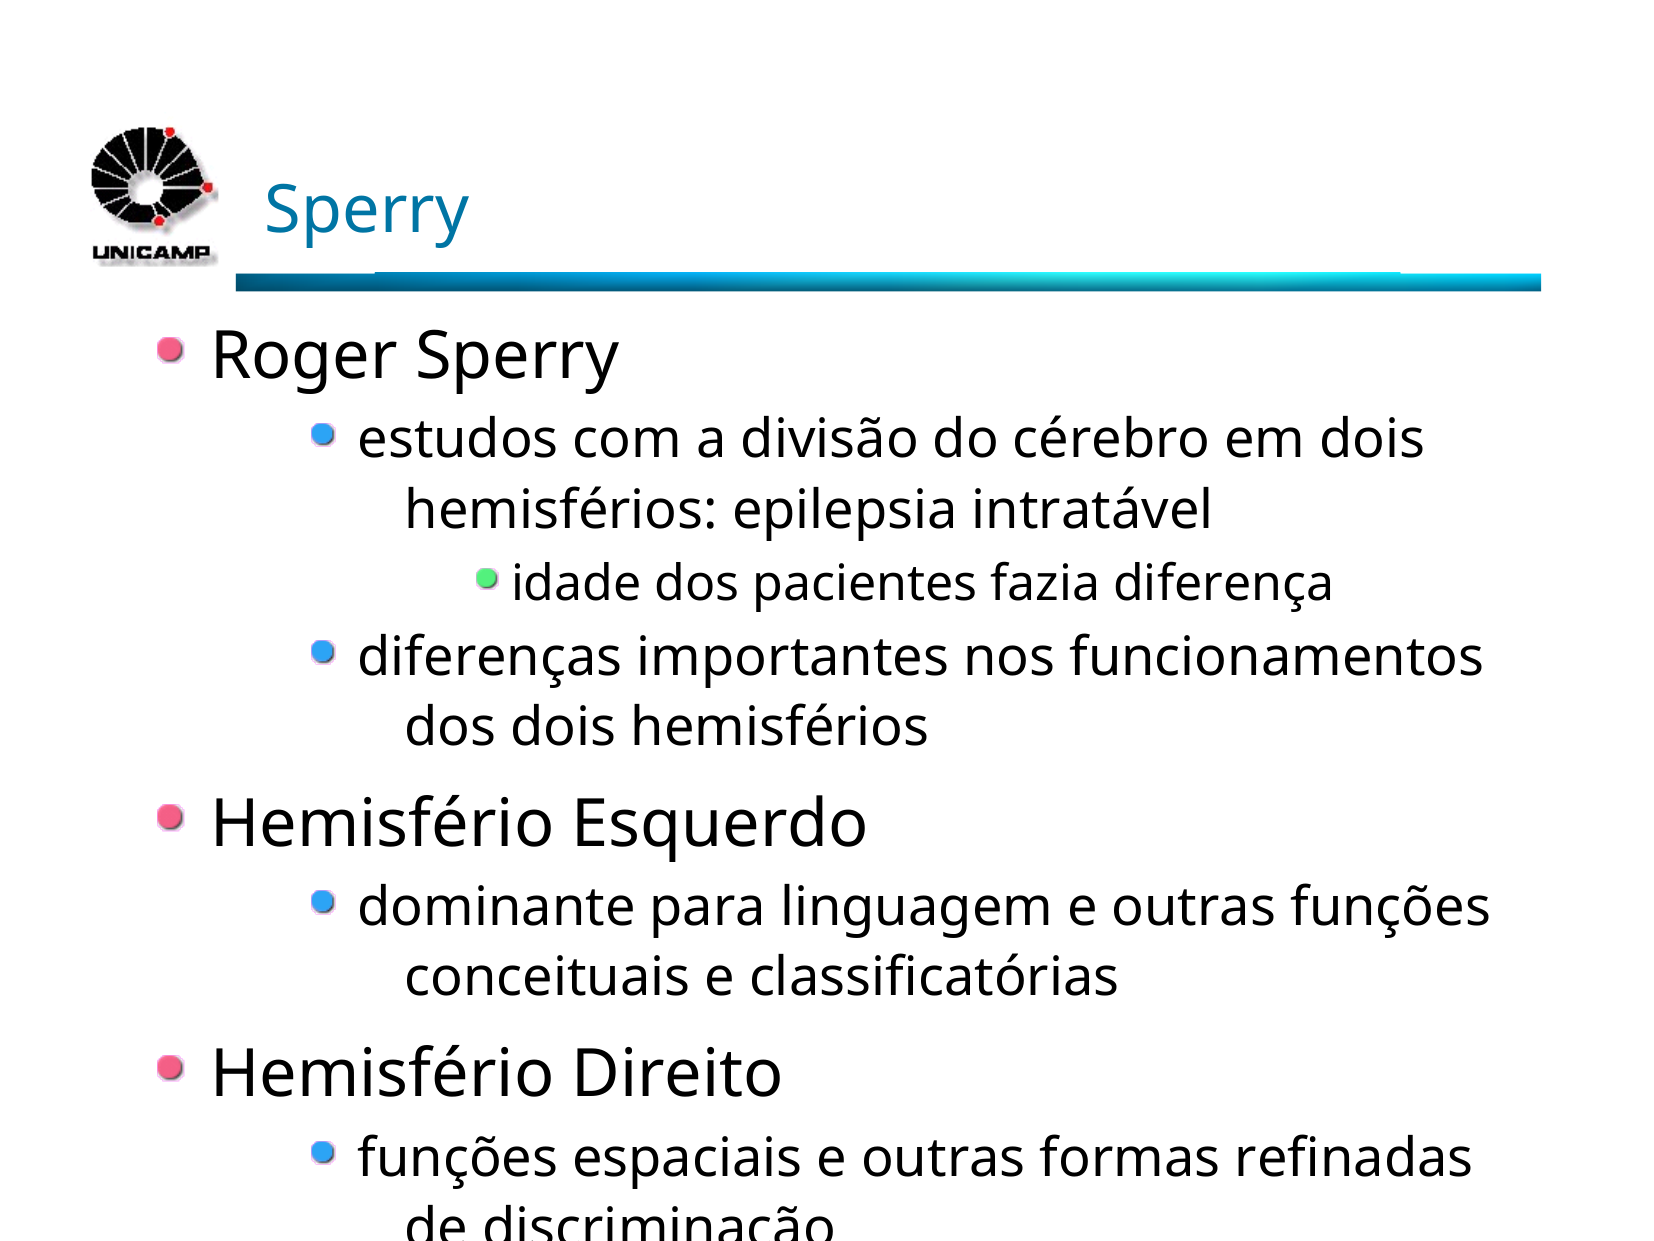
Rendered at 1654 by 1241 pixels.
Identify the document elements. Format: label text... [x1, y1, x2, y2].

list Roger Sperry estudos com a divisão do cérebro em dois hemisférios: epilepsia intratável idade dos pacientes fazia diferença diferenças importantes nos funcionamentos dos dois hemisférios Hemisfério Esquerdo dominante para linguagem e outras funções conceituais e classificatórias Hemisfério Direito funções espaciais e outras formas refinadas de discriminação [121, 309, 1534, 1182]
title Sperry [264, 42, 1534, 250]
picture [125, 272, 1654, 295]
